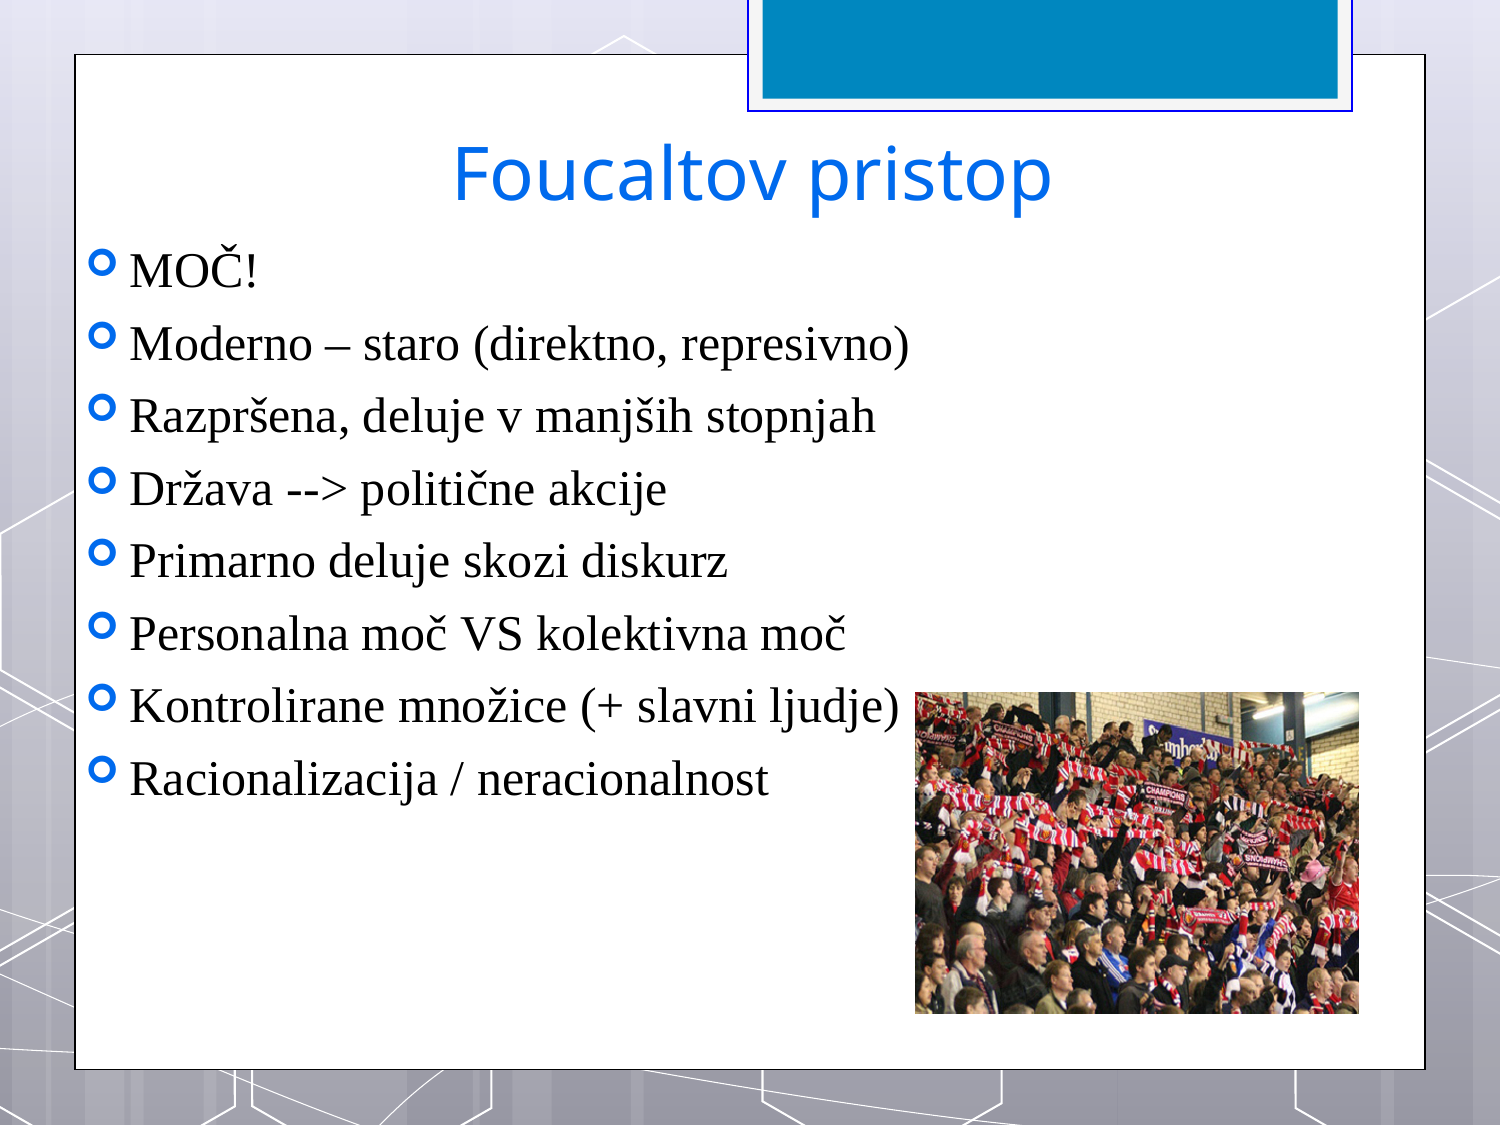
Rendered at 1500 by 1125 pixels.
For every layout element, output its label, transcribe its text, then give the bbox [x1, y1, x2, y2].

text_box MOČ! Moderno – staro (direktno, represivno) Razpršena, deluje v manjših stopnjah Država --> politične akcije Primarno deluje skozi diskurz Personalna moč VS kolektivna moč Kontrolirane množice (+ slavni ljudje) Racionalizacija / neracionalnost [59, 230, 946, 1065]
text_box Foucaltov pristop [177, 118, 1330, 224]
picture [915, 692, 1359, 1014]
